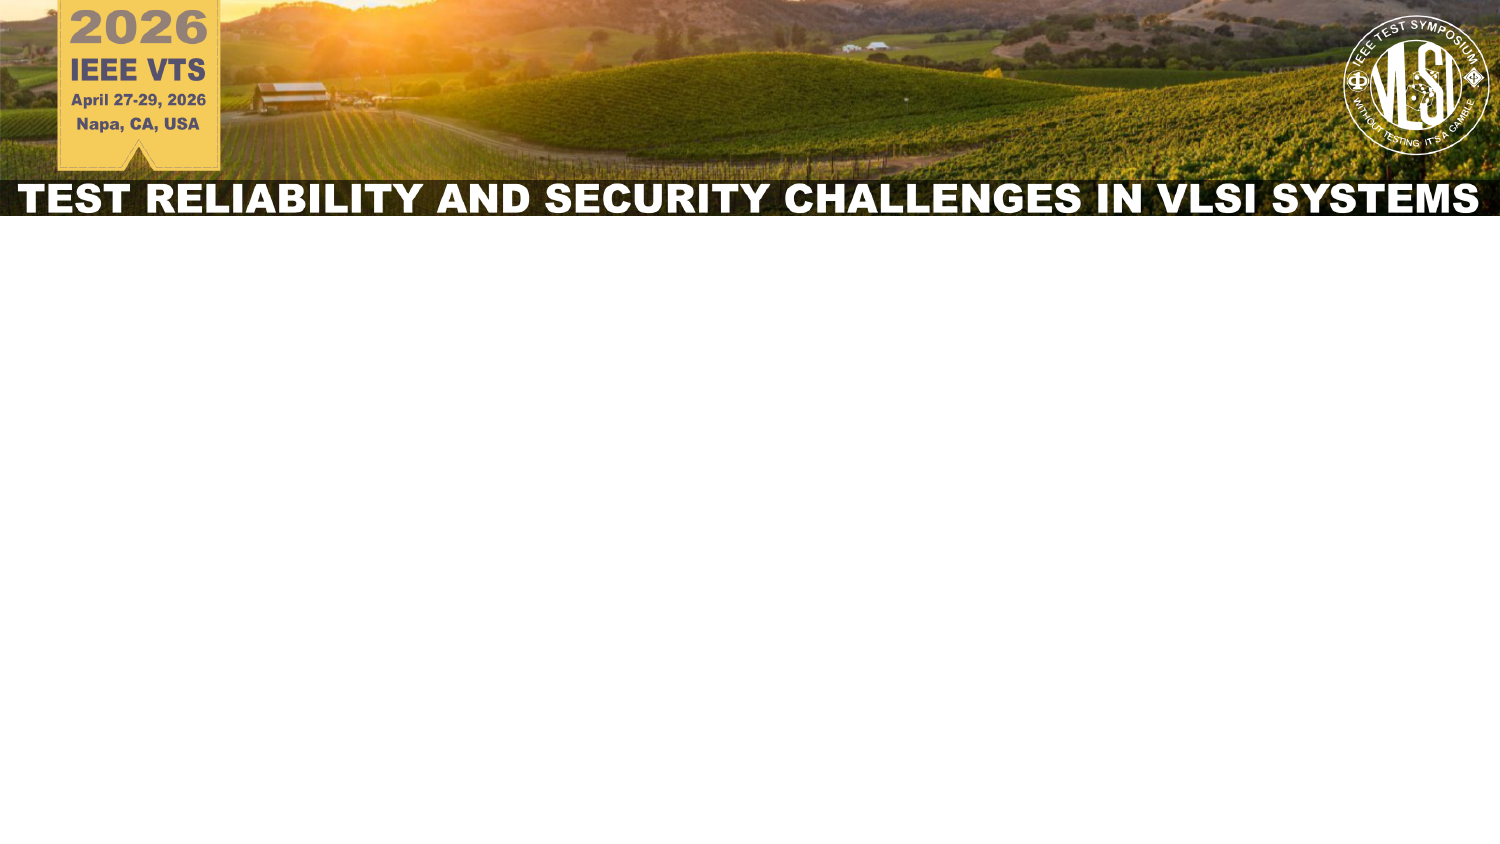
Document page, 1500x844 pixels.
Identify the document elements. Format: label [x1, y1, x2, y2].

picture [0, 0, 1500, 216]
